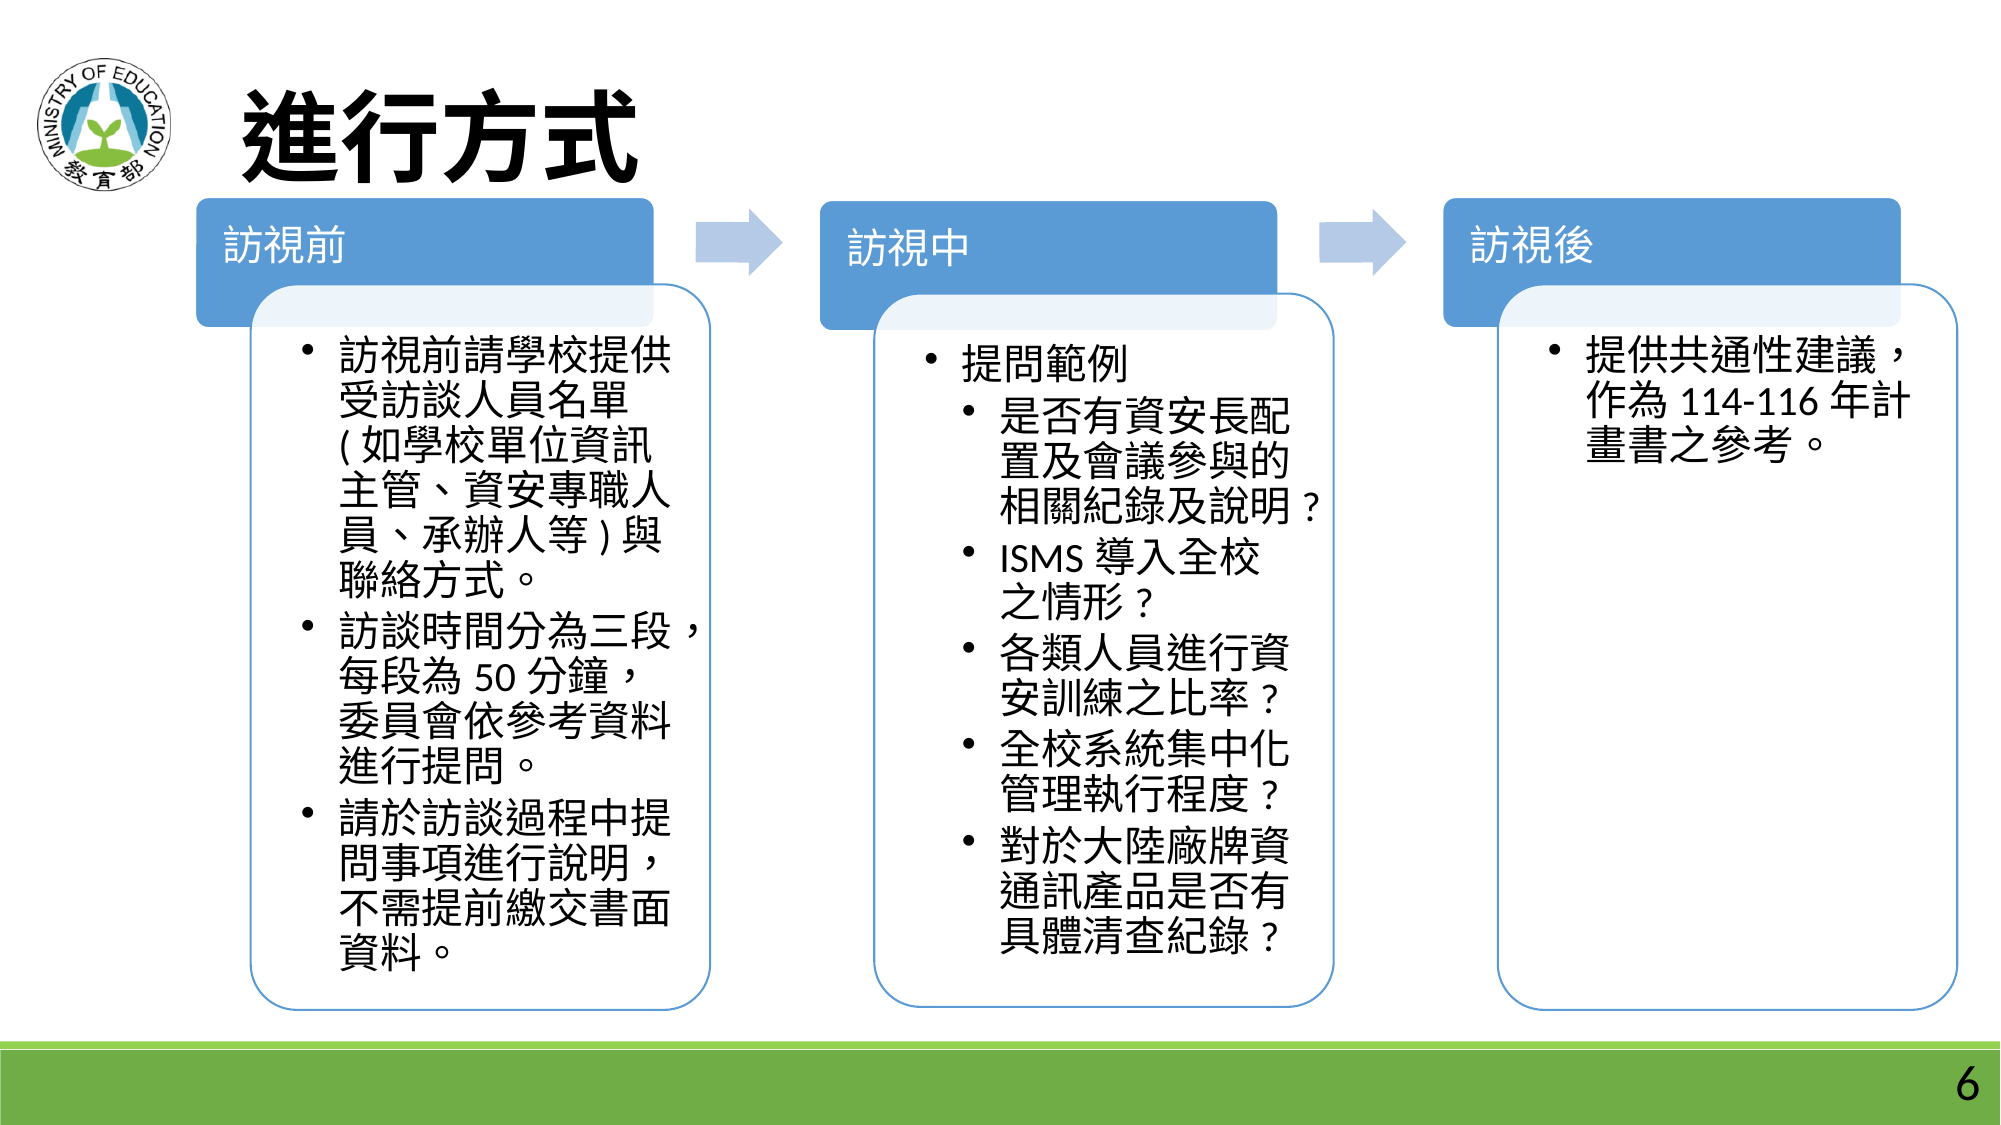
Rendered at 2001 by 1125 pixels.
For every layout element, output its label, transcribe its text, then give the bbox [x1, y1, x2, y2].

text_box 訪視後 [1442, 197, 1902, 329]
text_box 進行方式 [226, 67, 1432, 203]
picture [37, 58, 171, 192]
text_box [1319, 208, 1407, 276]
text_box 訪視前請學校提供受訪談人員名單(如學校單位資訊主管、資安專職人員、承辦人等)與聯絡方式。 訪談時間分為三段，每段為50分鐘，委員會依參考資料進行提問。 請於訪談過程中提問事項進行說明，不需提前繳交書面資料。 [250, 284, 711, 1010]
text_box [695, 208, 783, 277]
text_box 訪視中 [818, 203, 1279, 332]
slide_number <編號> [1545, 1049, 1996, 1110]
text_box 訪視前 [195, 197, 655, 329]
text_box 提供共通性建議，作為114-116年計畫書之參考。 [1497, 284, 1958, 1010]
text_box 提問範例 是否有資安長配置及會議參與的相關紀錄及說明? ISMS導入全校之情形? 各類人員進行資安訓練之比率? 全校系統集中化管理執行程度? 對於大陸廠牌資通訊產品是否有具體清查紀錄? [874, 293, 1334, 1007]
